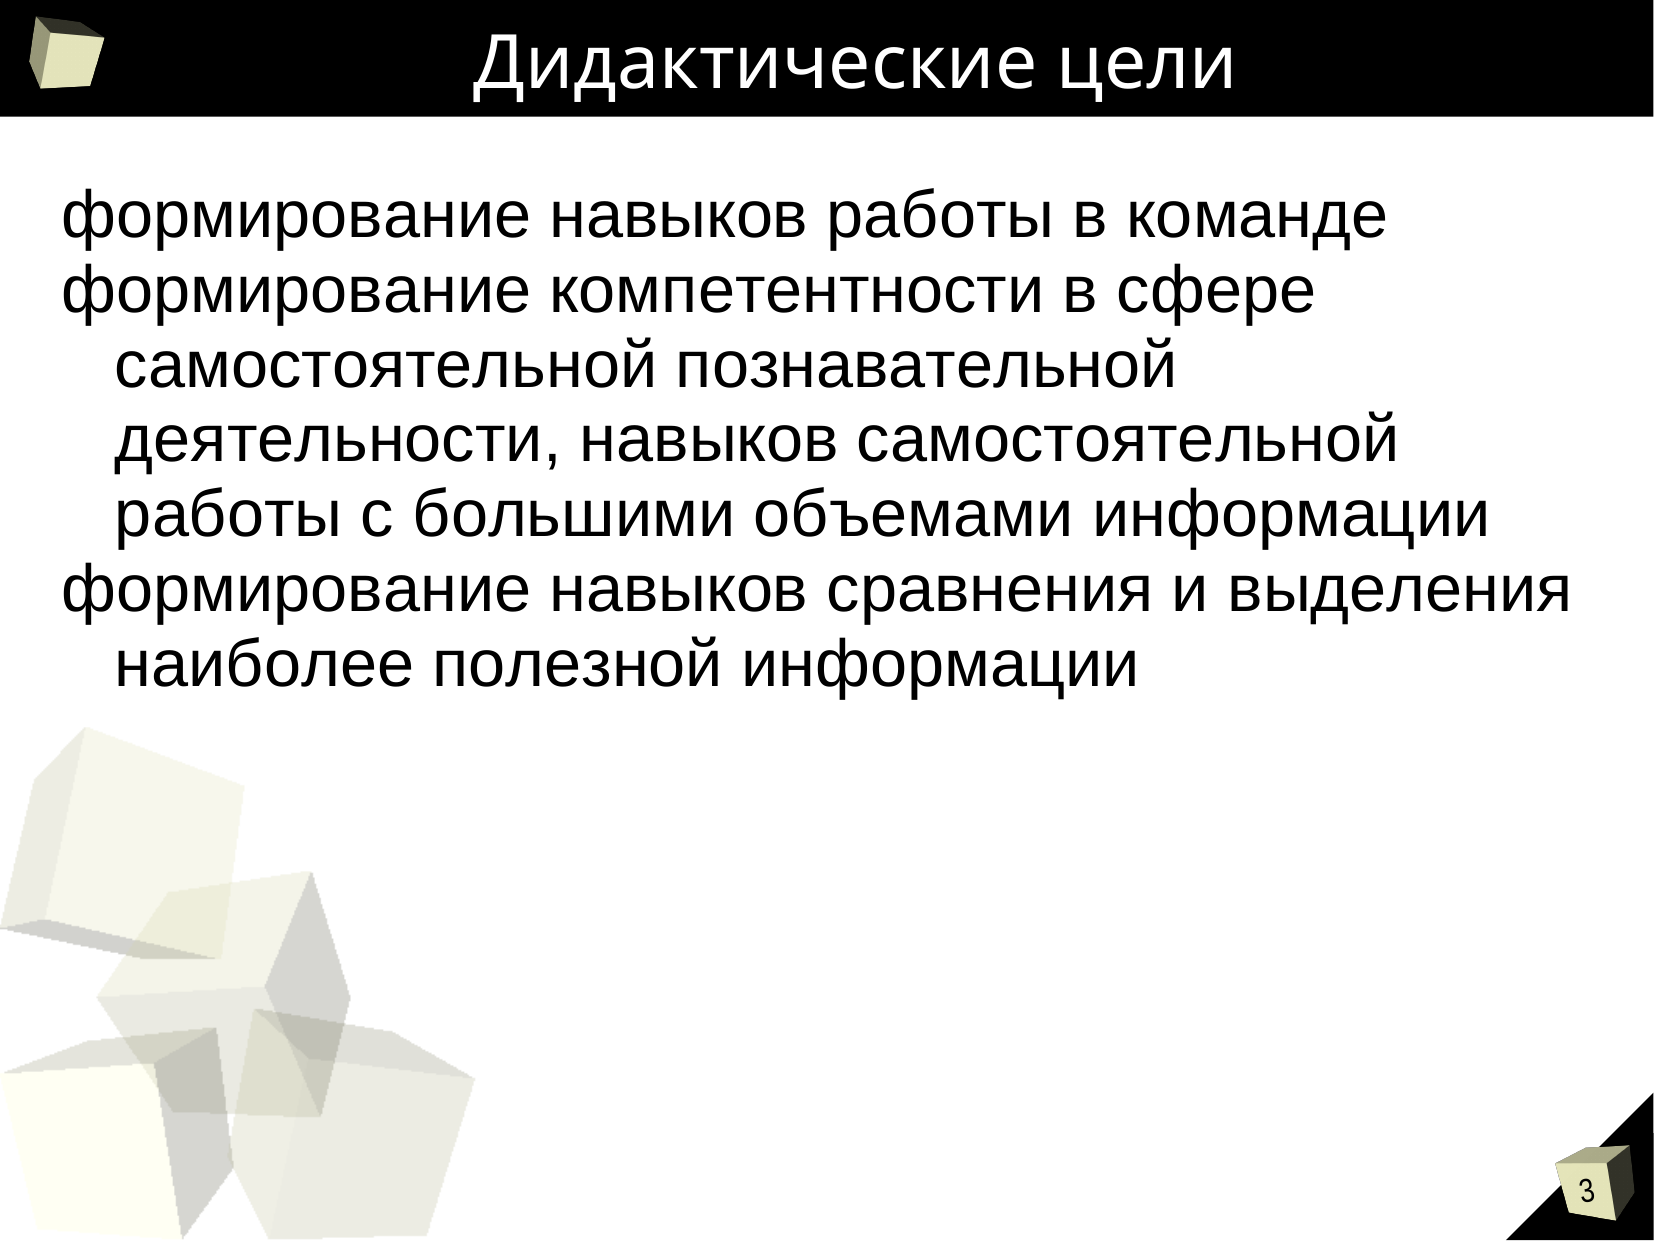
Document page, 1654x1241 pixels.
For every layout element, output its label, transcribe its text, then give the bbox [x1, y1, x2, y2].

title Дидактические цели [118, 0, 1595, 119]
picture [0, 726, 477, 1241]
list формирование навыков работы в команде формирование компетентности в сфере самостоятельной познавательной деятельности, навыков самостоятельной работы с большими объемами информации формирование навыков сравнения и выделения наиболее полезной информации [44, 177, 1611, 1214]
